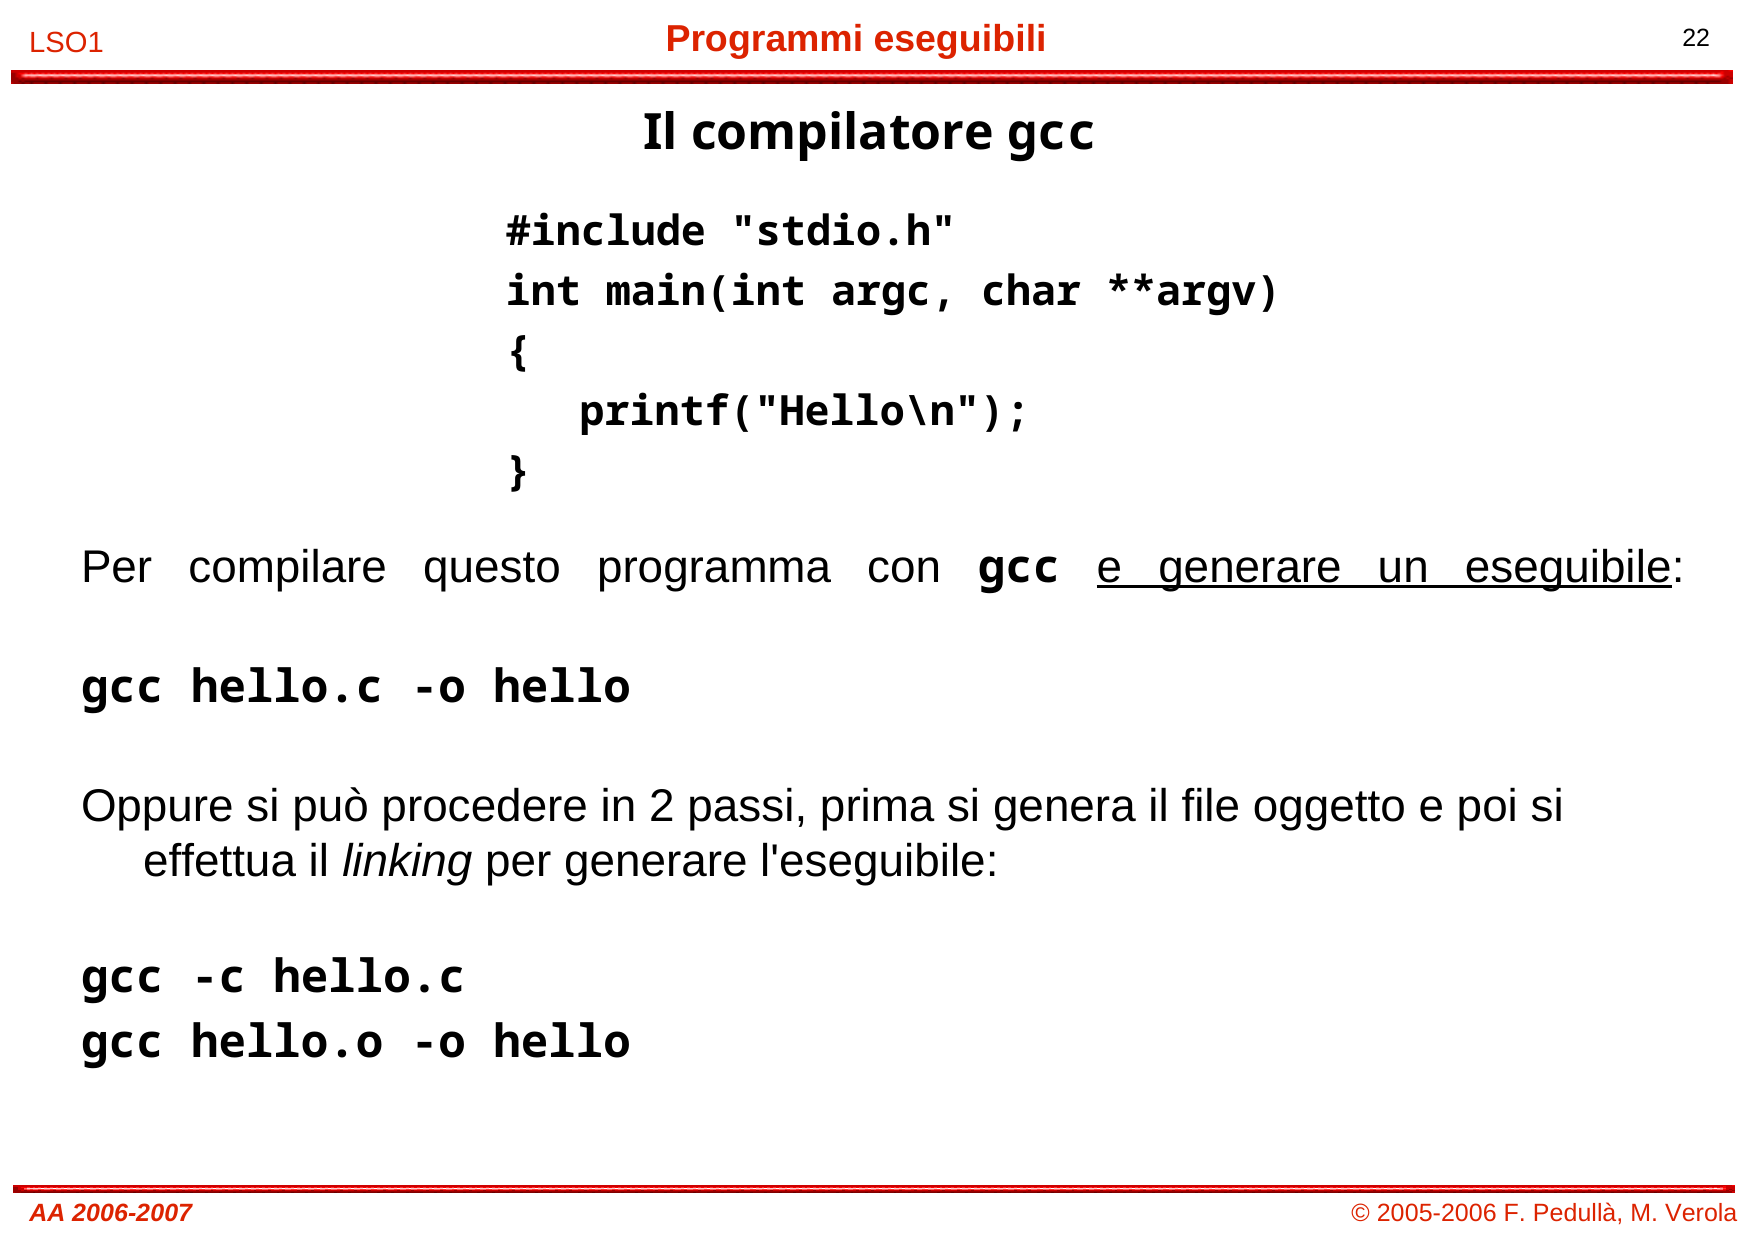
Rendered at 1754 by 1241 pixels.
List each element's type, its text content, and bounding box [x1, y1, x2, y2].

picture [13, 1185, 1735, 1193]
list Per compilare questo programma con gcc e generare un eseguibile: gcc hello.c -o hello Oppure si può procedere in 2 passi, prima si genera il file oggetto e poi si effettua il linking per generare l'eseguibile: gcc -c hello.c gcc hello.o -o hello [64, 525, 1702, 1183]
title Il compilatore gcc [389, 84, 1364, 180]
picture [11, 70, 1733, 84]
text_box #include "stdio.h" int main(int argc, char **argv) { printf("Hello\n"); } [505, 198, 1326, 447]
